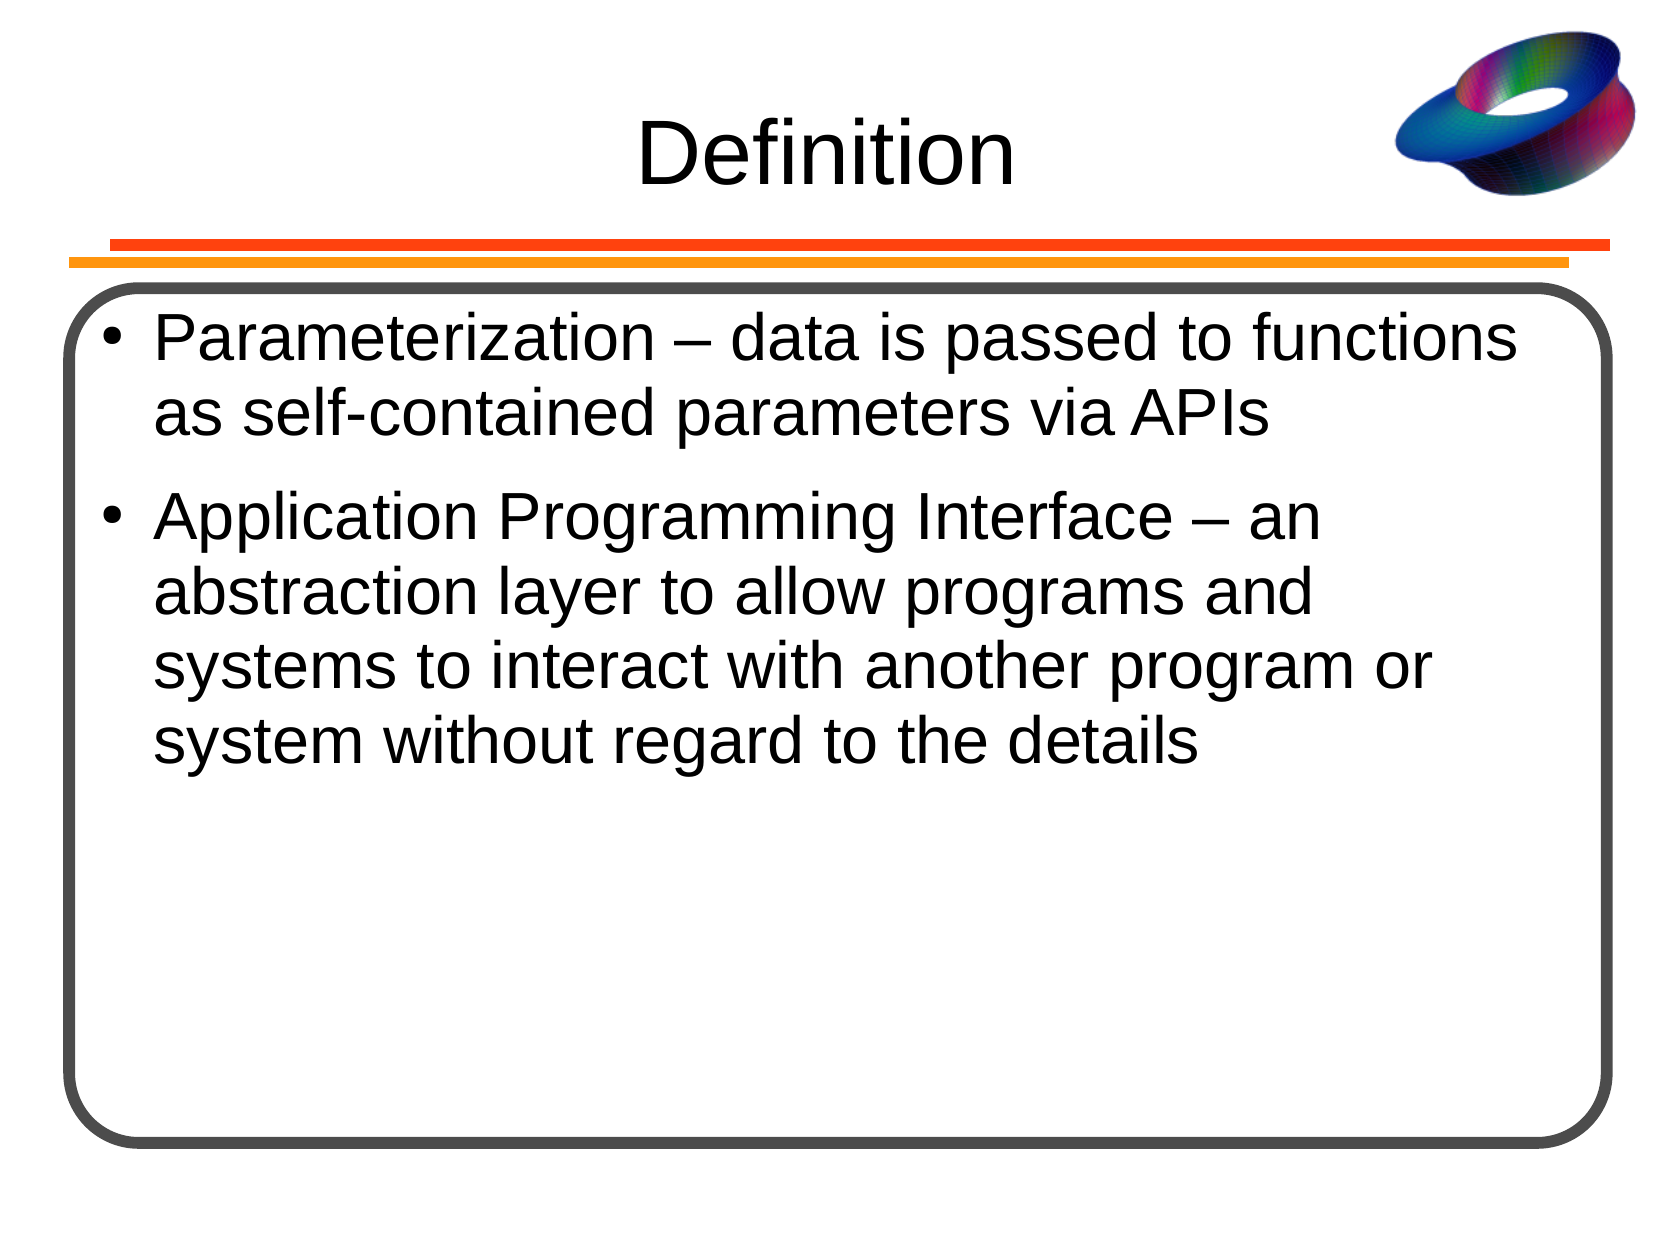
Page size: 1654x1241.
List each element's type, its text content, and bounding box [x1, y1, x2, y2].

title Definition [82, 49, 1571, 257]
list Parameterization – data is passed to functions as self-contained parameters via APIs Application Programming Interface – an abstraction layer to allow programs and systems to interact with another program or system without regard to the details [82, 300, 1571, 1109]
picture [1387, 18, 1651, 200]
